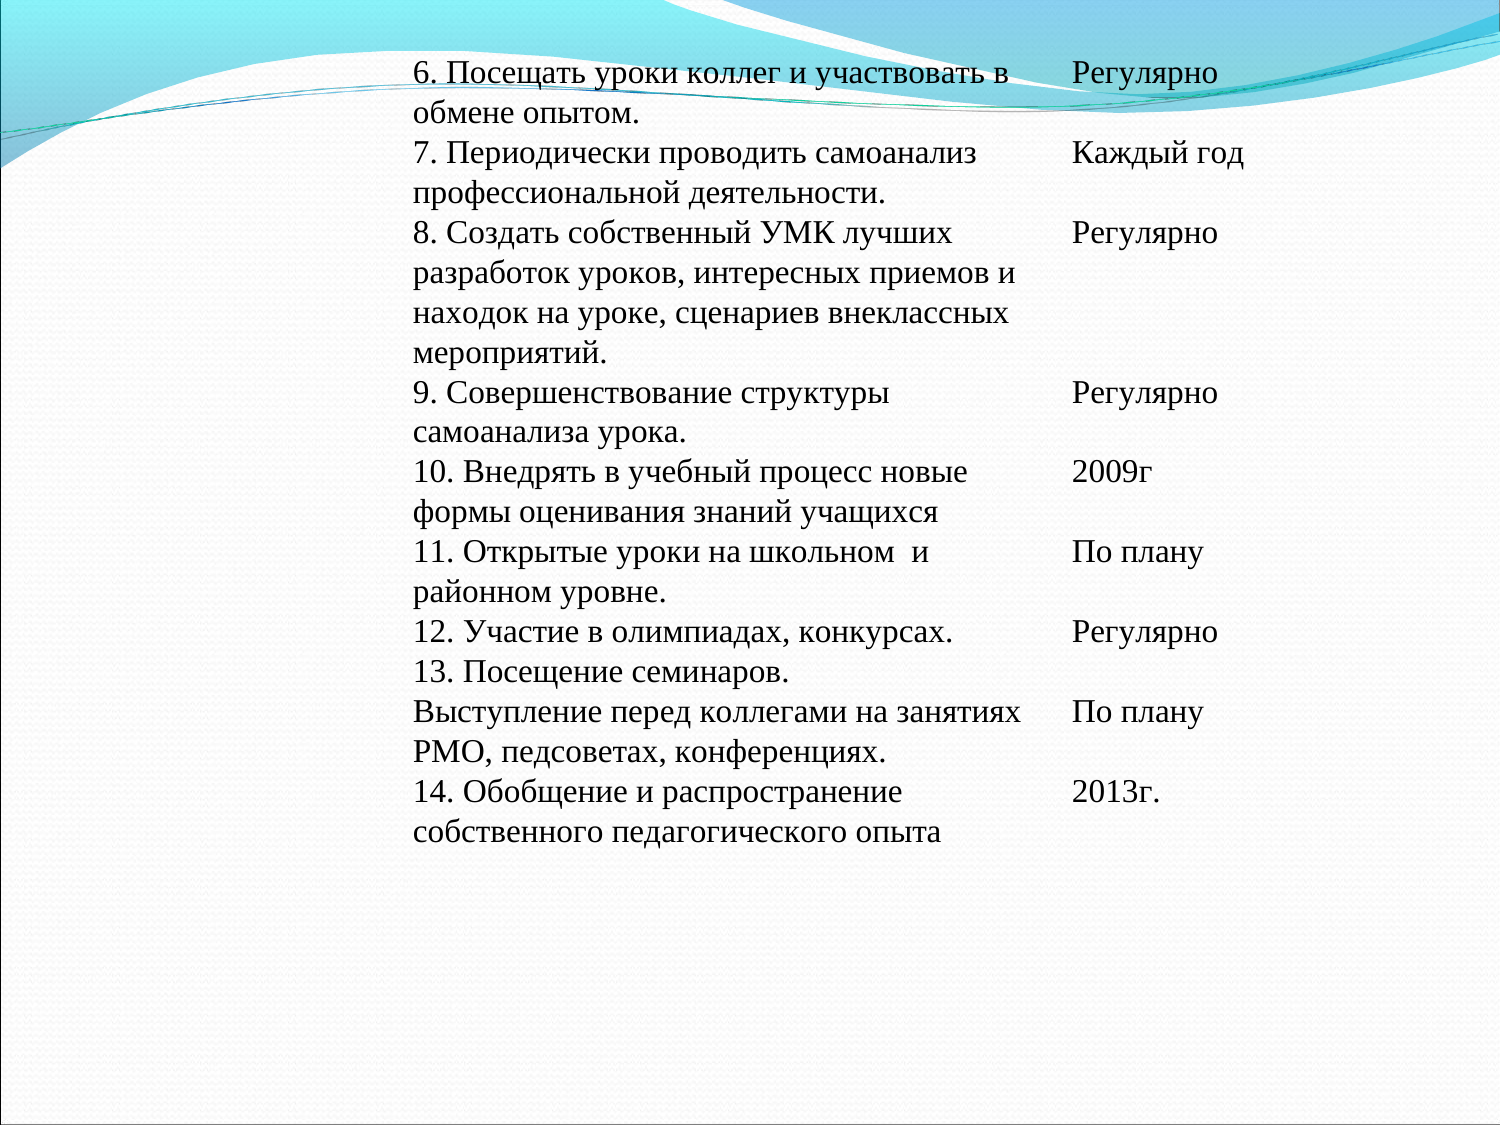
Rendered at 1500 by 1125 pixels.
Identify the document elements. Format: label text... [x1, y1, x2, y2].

table_header Регулярно Каждый год Регулярно Регулярно 2009г По плану Регулярно По плану 2013г. [1057, 43, 1423, 898]
table_header 6. Посещать уроки коллег и участвовать в обмене опытом. 7. Периодически проводить самоанализ профессиональной деятельности. 8. Создать собственный УМК лучших разработок уроков, интересных приемов и находок на уроке, сценариев внеклассных мероприятий. 9. Совершенствование структуры самоанализа урока. 10. Внедрять в учебный процесс новые формы оценивания знаний учащихся 11. Открытые уроки на школьном и районном уровне. 12. Участие в олимпиадах, конкурсах. 13. Посещение семинаров. Выступление перед коллегами на занятиях РМО, педсоветах, конференциях. 14. Обобщение и распространение собственного педагогического опыта [398, 43, 1057, 898]
picture [0, 0, 1500, 1125]
table_header [65, 43, 398, 898]
